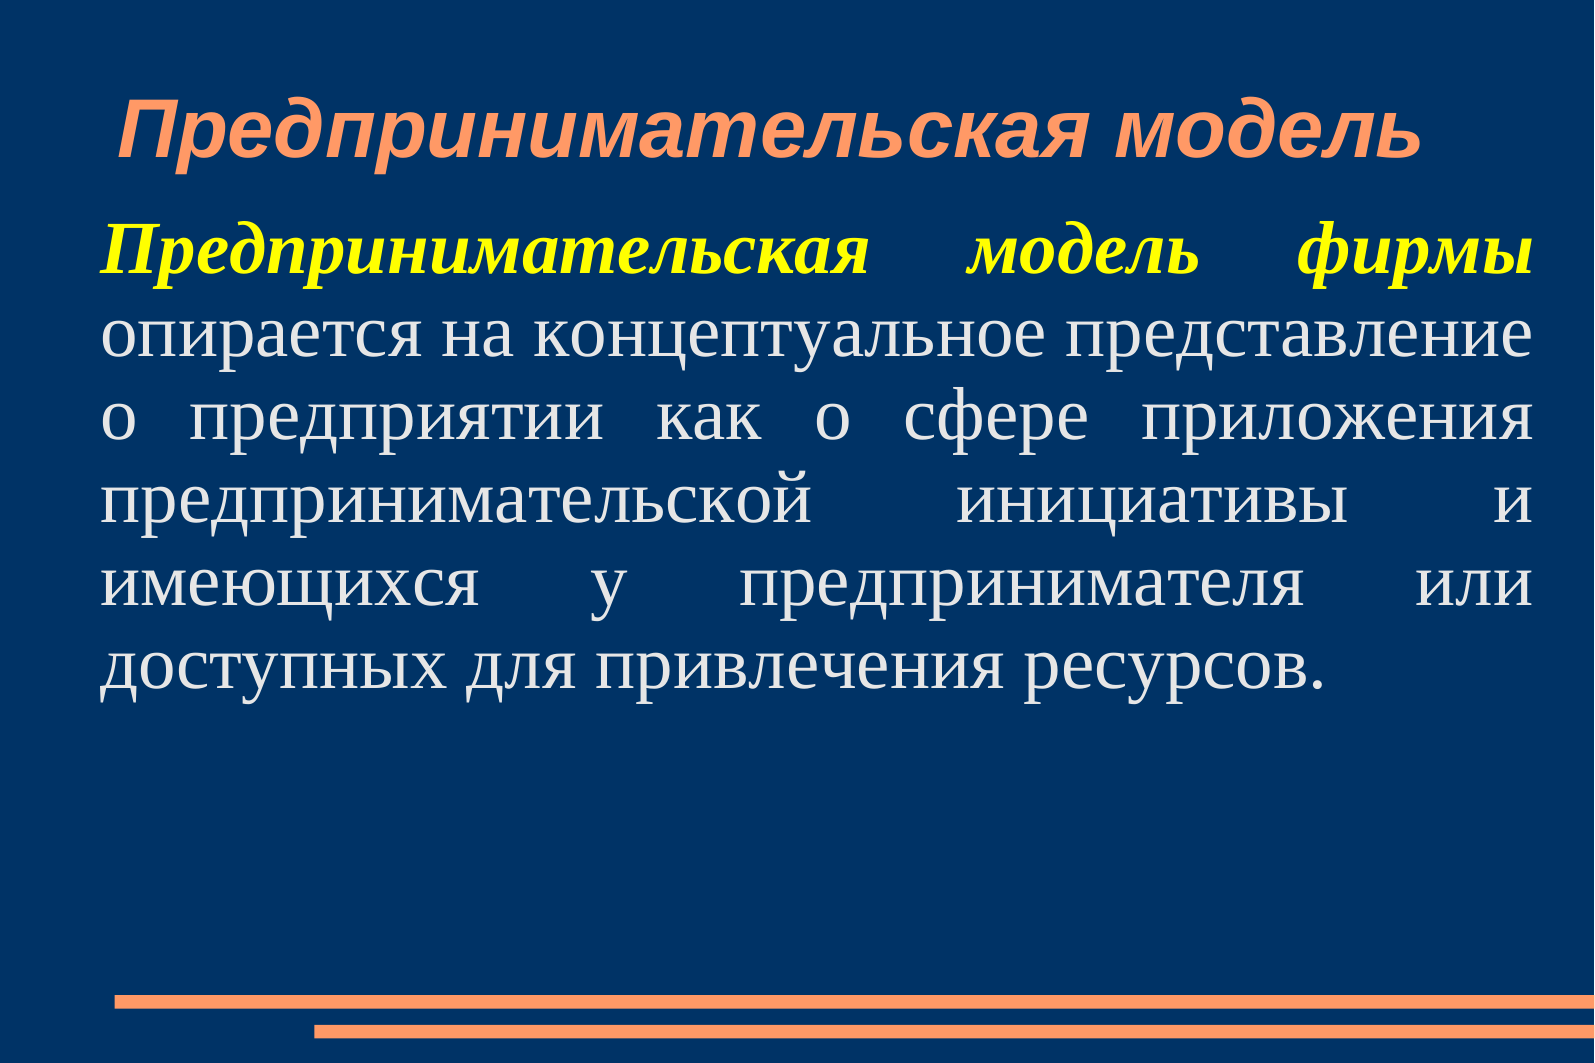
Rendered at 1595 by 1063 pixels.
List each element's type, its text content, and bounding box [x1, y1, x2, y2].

title Предпринимательская модель [117, 39, 1479, 206]
list Предпринимательская модель фирмы опирается на концептуальное представление о предприятии как о сфере приложения предпринимательской инициативы и имеющихся у предпринимателя или доступных для привлечения ресурсов. [29, 206, 1536, 902]
